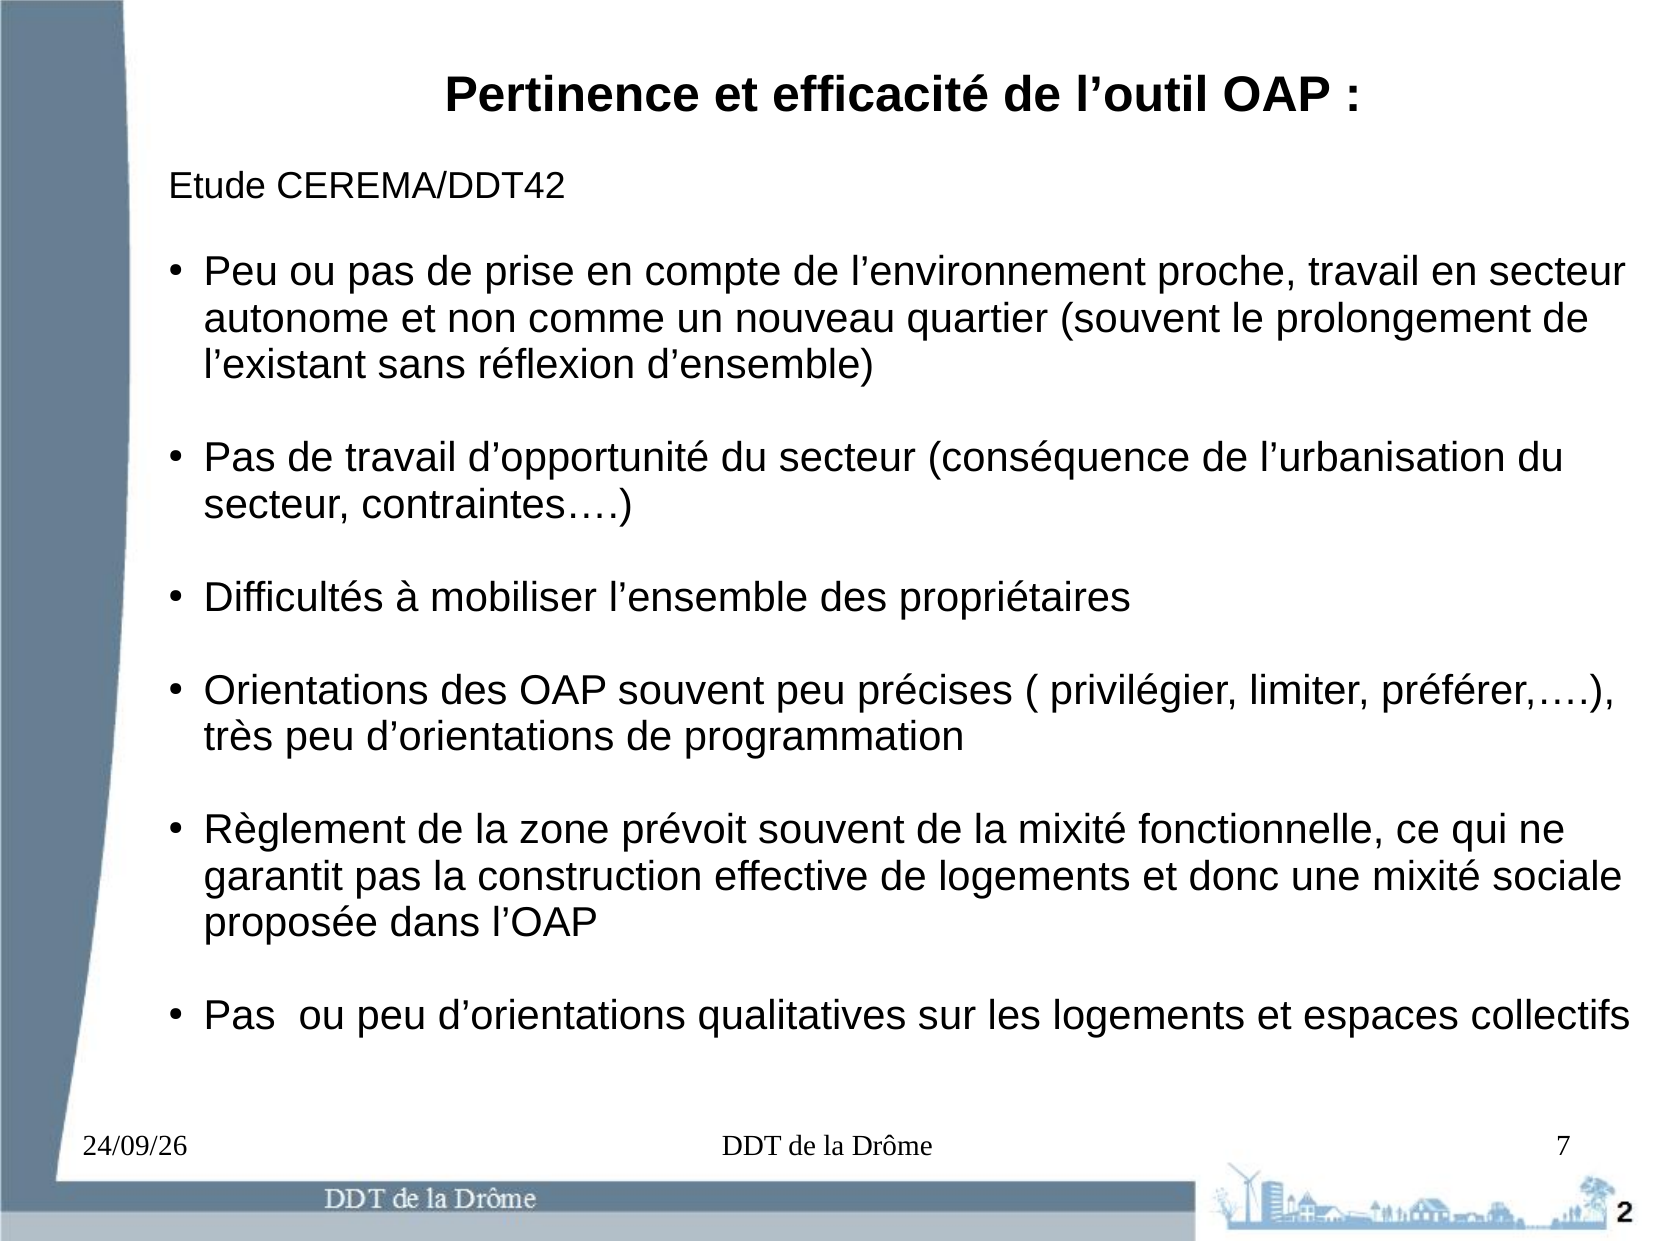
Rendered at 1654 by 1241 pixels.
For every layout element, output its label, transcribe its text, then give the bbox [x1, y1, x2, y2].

picture [0, 0, 1654, 1241]
text_box Pertinence et efficacité de l’outil OAP : Etude CEREMA/DDT42 Peu ou pas de prise en compte de l’environnement proche, travail en secteur autonome et non comme un nouveau quartier (souvent le prolongement de l’existant sans réflexion d’ensemble) Pas de travail d’opportunité du secteur (conséquence de l’urbanisation du secteur, contraintes….) Difficultés à mobiliser l’ensemble des propriétaires Orientations des OAP souvent peu précises ( privilégier, limiter, préférer,….), très peu d’orientations de programmation Règlement de la zone prévoit souvent de la mixité fonctionnelle, ce qui ne garantit pas la construction effective de logements et donc une mixité sociale proposée dans l’OAP Pas ou peu d’orientations qualitatives sur les logements et espaces collectifs [153, 59, 1654, 1241]
